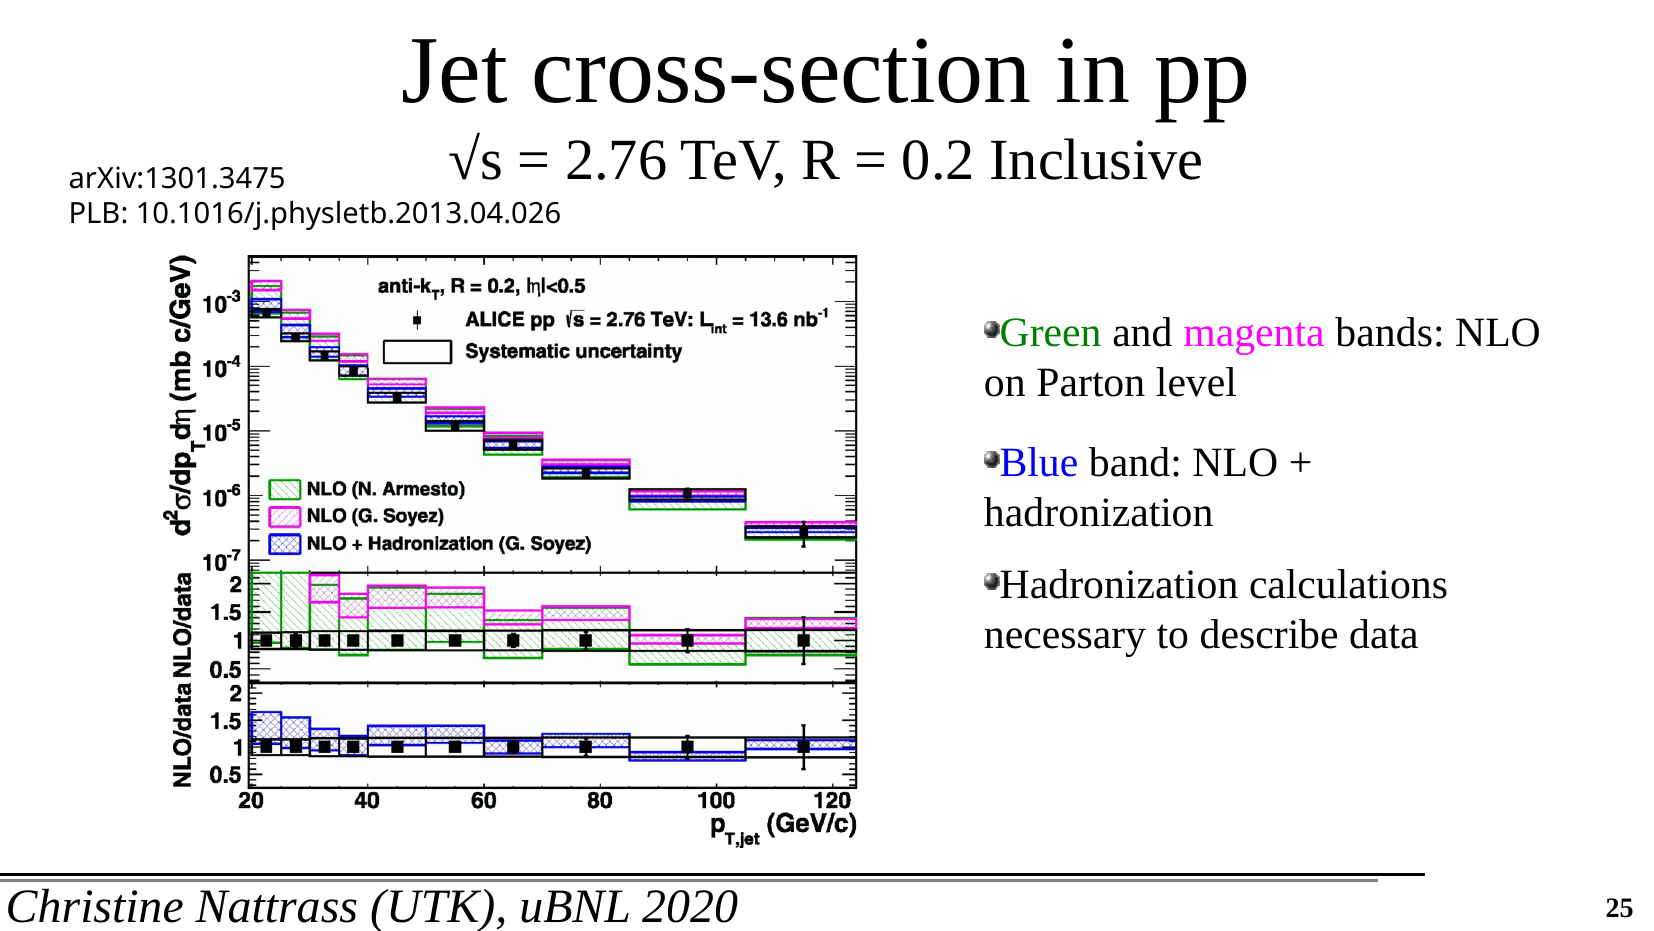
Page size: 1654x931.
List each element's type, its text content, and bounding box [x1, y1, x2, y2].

title Jet cross-section in pp √s = 2.76 TeV, R = 0.2 Inclusive [99, 61, 1554, 199]
text_box arXiv:1301.3475 PLB: 10.1016/j.physletb.2013.04.026 [53, 151, 577, 237]
picture [163, 255, 877, 848]
list Green and magenta bands: NLO on Parton level Blue band: NLO + hadronization Hadronization calculations necessary to describe data [969, 297, 1559, 736]
